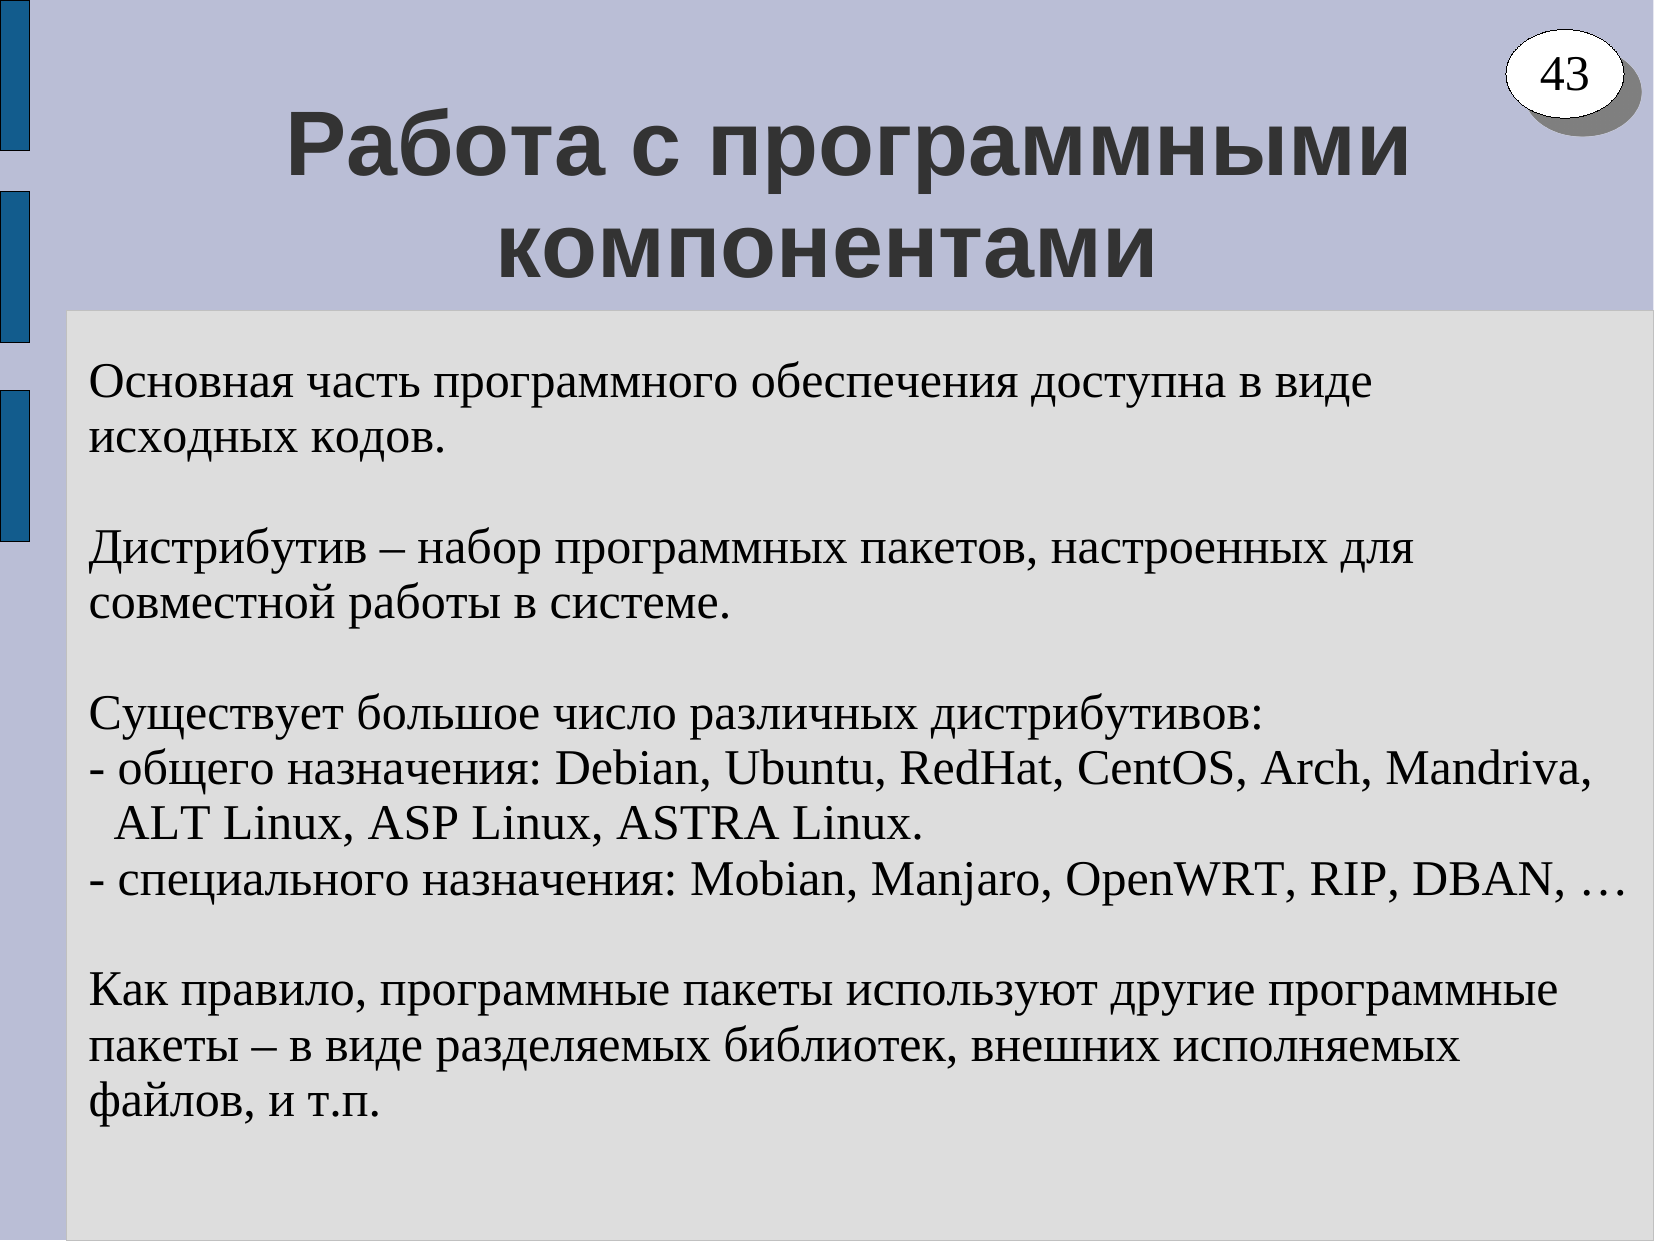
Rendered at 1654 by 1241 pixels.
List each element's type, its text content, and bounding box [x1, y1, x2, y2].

title Работа с программными компонентами [121, 91, 1534, 299]
text_box Основная часть программного обеспечения доступна в виде исходных кодов. Дистрибутив – набор программных пакетов, настроенных для совместной работы в системе. Существует большое число различных дистрибутивов: - общего назначения: Debian, Ubuntu, RedHat, CentOS, Arch, Mandriva, ALT Linux, ASP Linux, ASTRA Linux. - специального назначения: Mobian, Manjaro, OpenWRT, RIP, DBAN, … Как правило, программные пакеты используют другие программные пакеты – в виде разделяемых библиотек, внешних исполняемых файлов, и т.п. [88, 353, 1630, 1128]
text_box 43 [1505, 29, 1625, 119]
